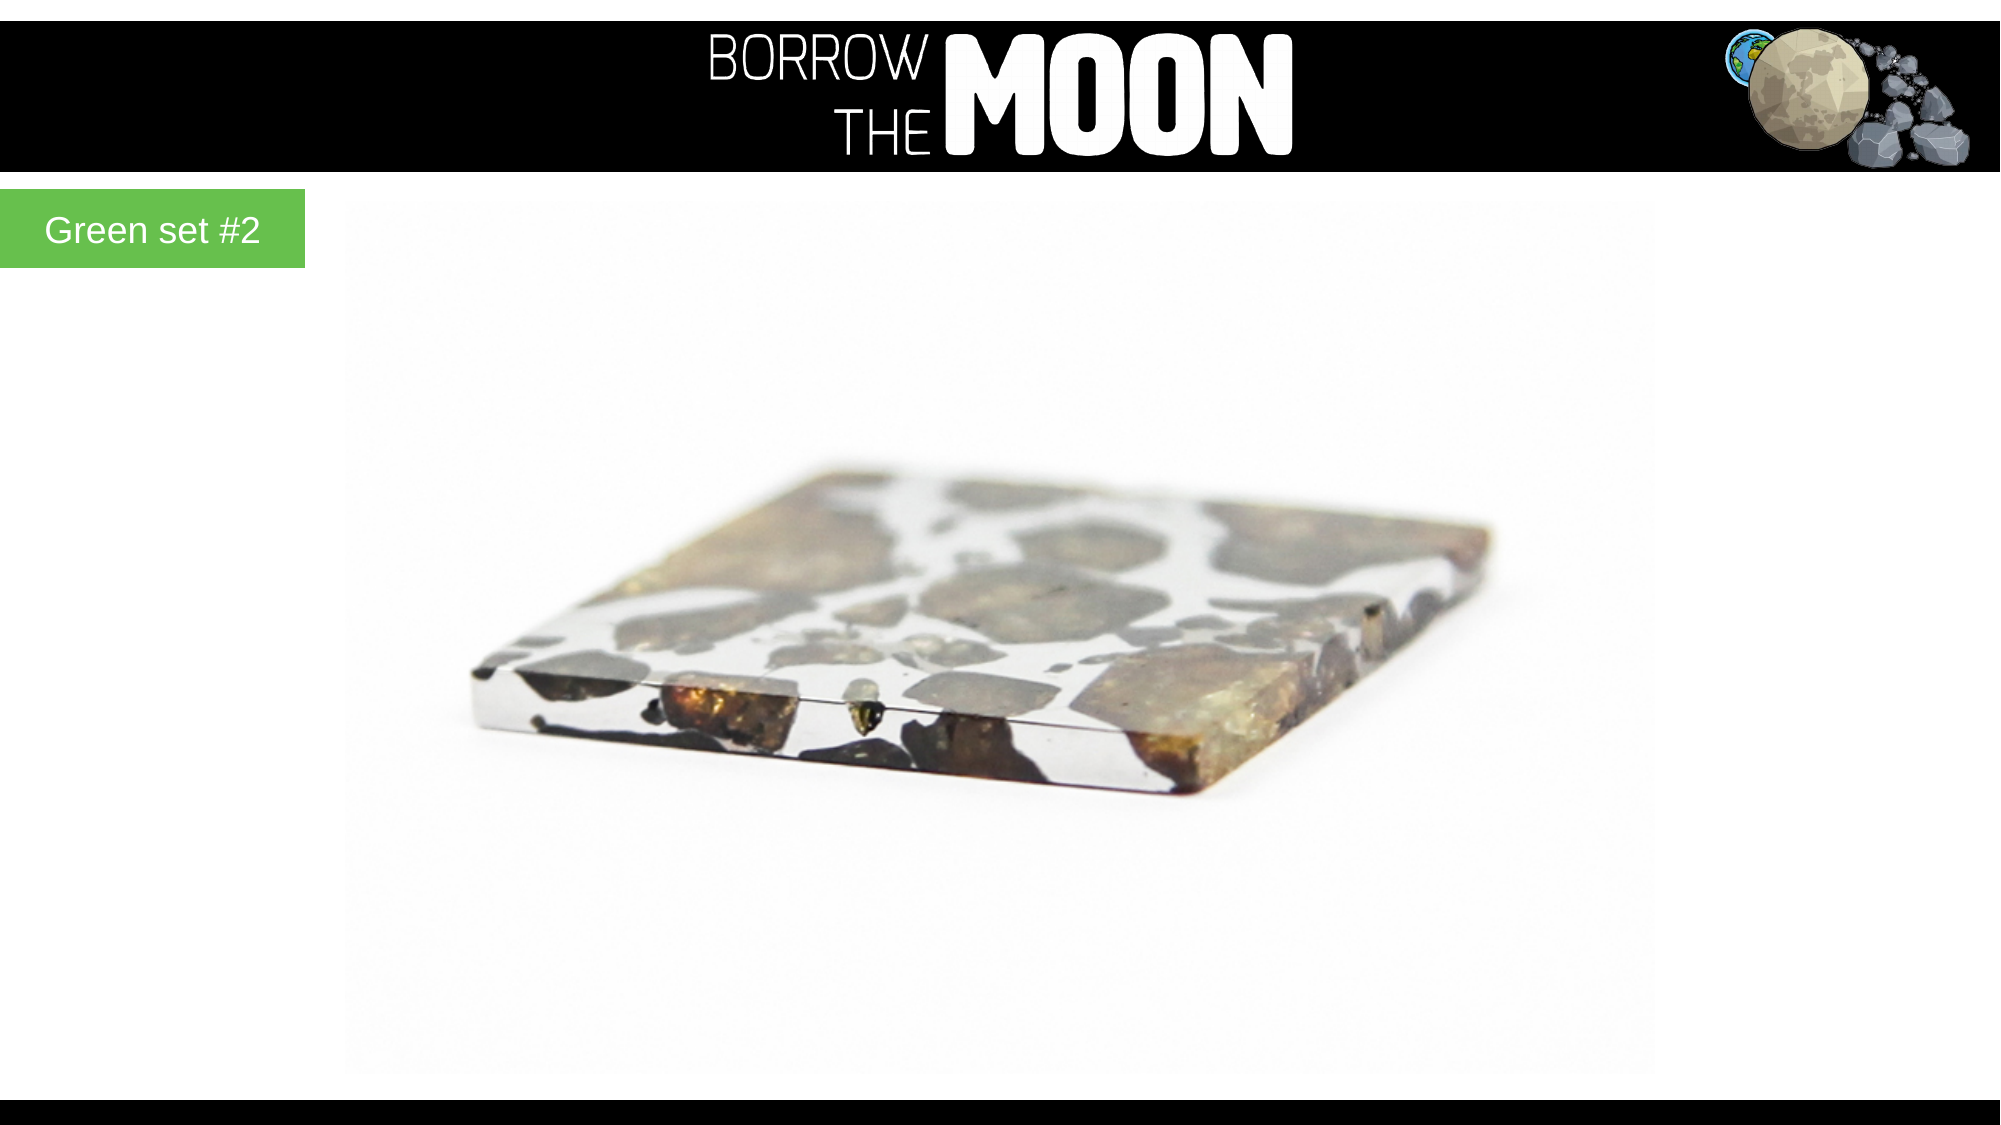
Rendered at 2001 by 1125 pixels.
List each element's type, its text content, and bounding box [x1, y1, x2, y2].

text_box Green set #2 [0, 189, 305, 268]
picture [345, 201, 1655, 1074]
